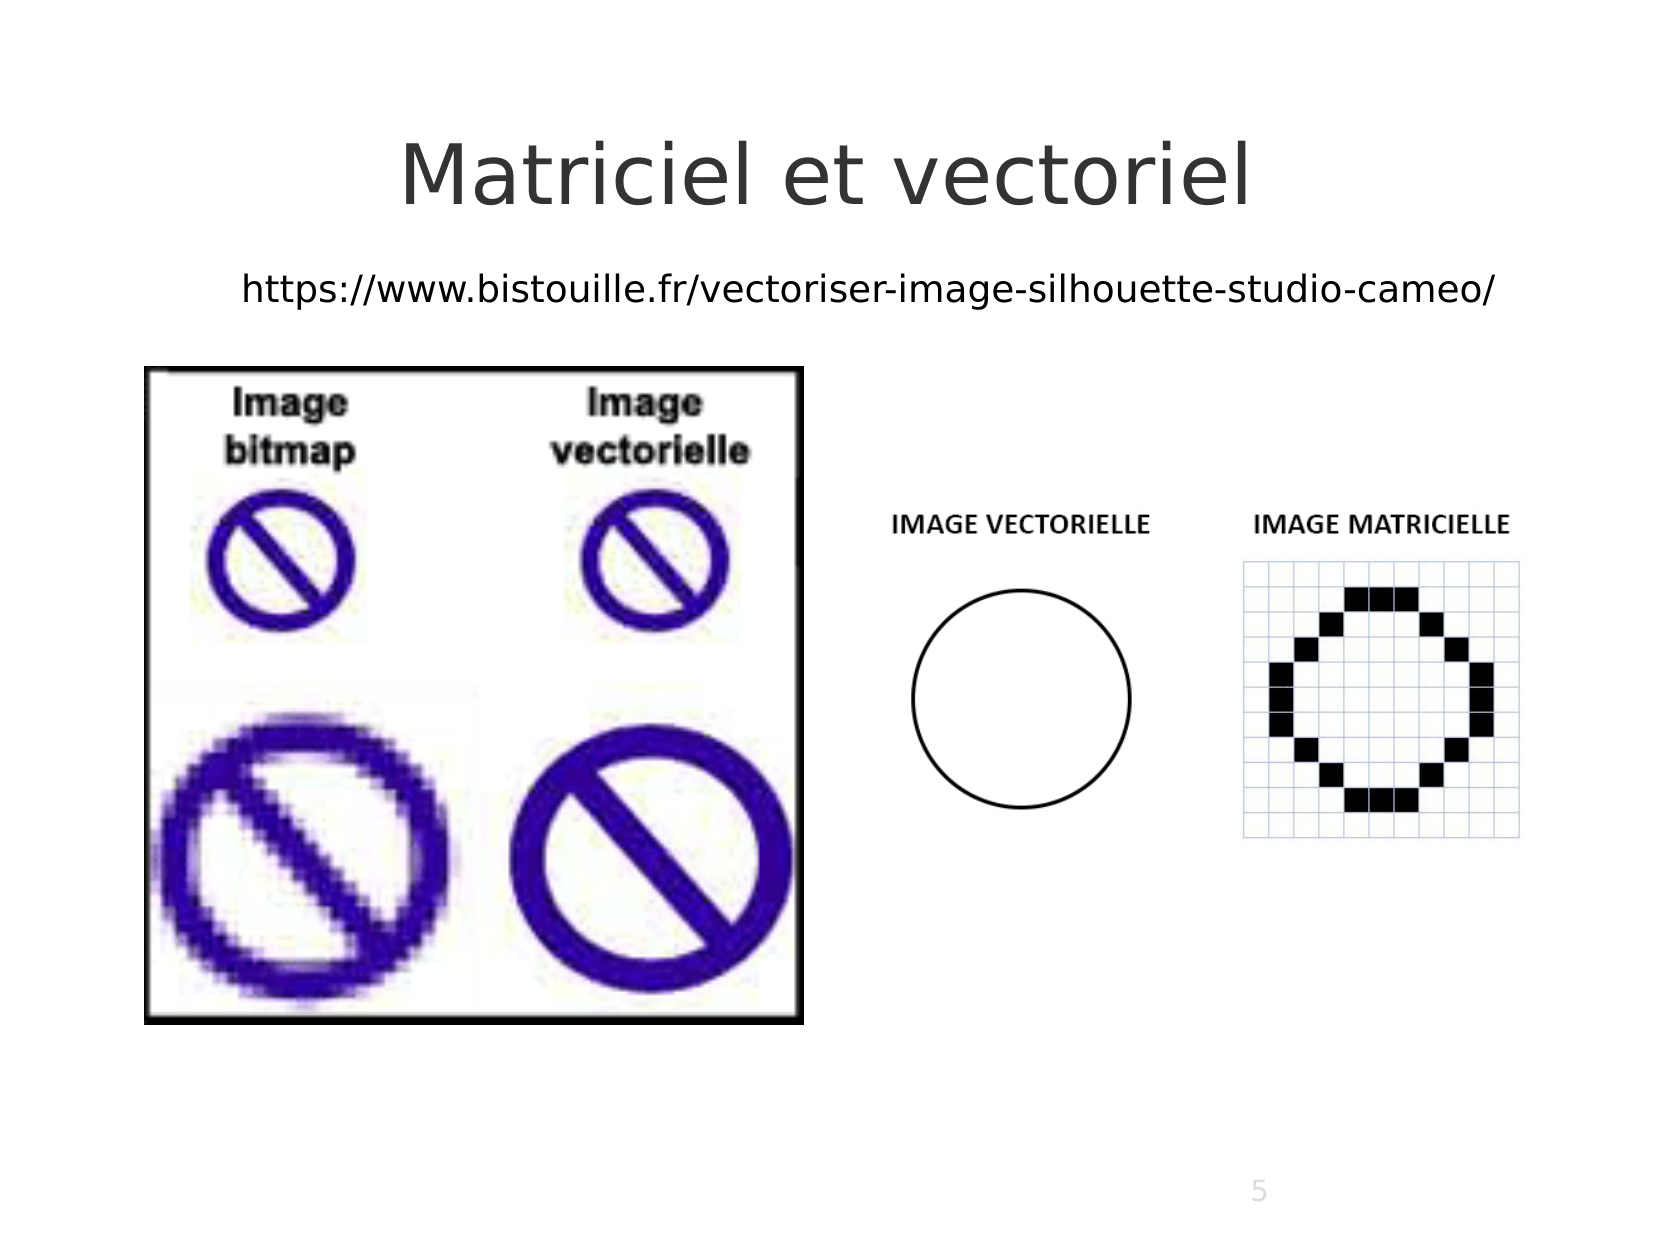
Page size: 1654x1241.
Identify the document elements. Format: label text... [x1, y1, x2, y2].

picture [850, 496, 1560, 851]
title Matriciel et vectoriel [114, 121, 1539, 223]
picture [144, 366, 804, 1025]
text_box https://www.bistouille.fr/vectoriser-image-silhouette-studio-cameo/ [226, 260, 1512, 319]
text_box [1250, 1172, 1636, 1241]
